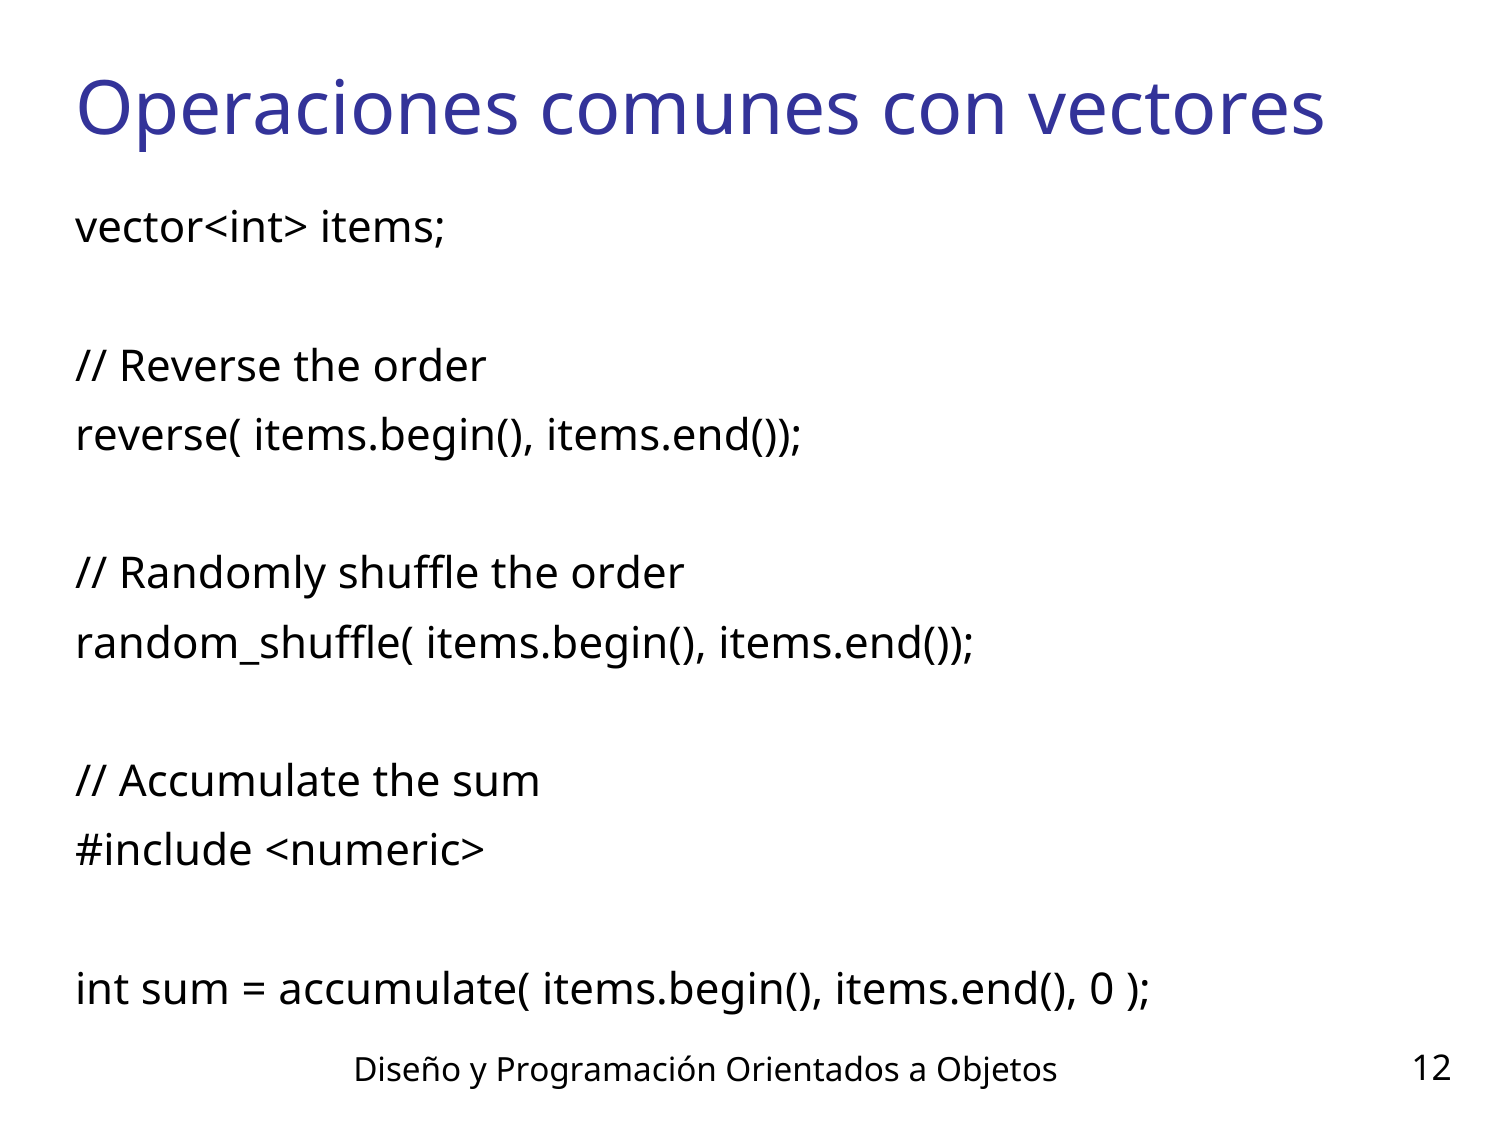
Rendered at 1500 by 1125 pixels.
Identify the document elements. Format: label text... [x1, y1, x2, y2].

title Operaciones comunes con vectores [75, 19, 1466, 183]
list vector<int> items; // Reverse the order reverse( items.begin(), items.end()); // Randomly shuffle the order random_shuffle( items.begin(), items.end()); // Accumulate the sum #include <numeric> int sum = accumulate( items.begin(), items.end(), 0 ); [75, 195, 1462, 1021]
